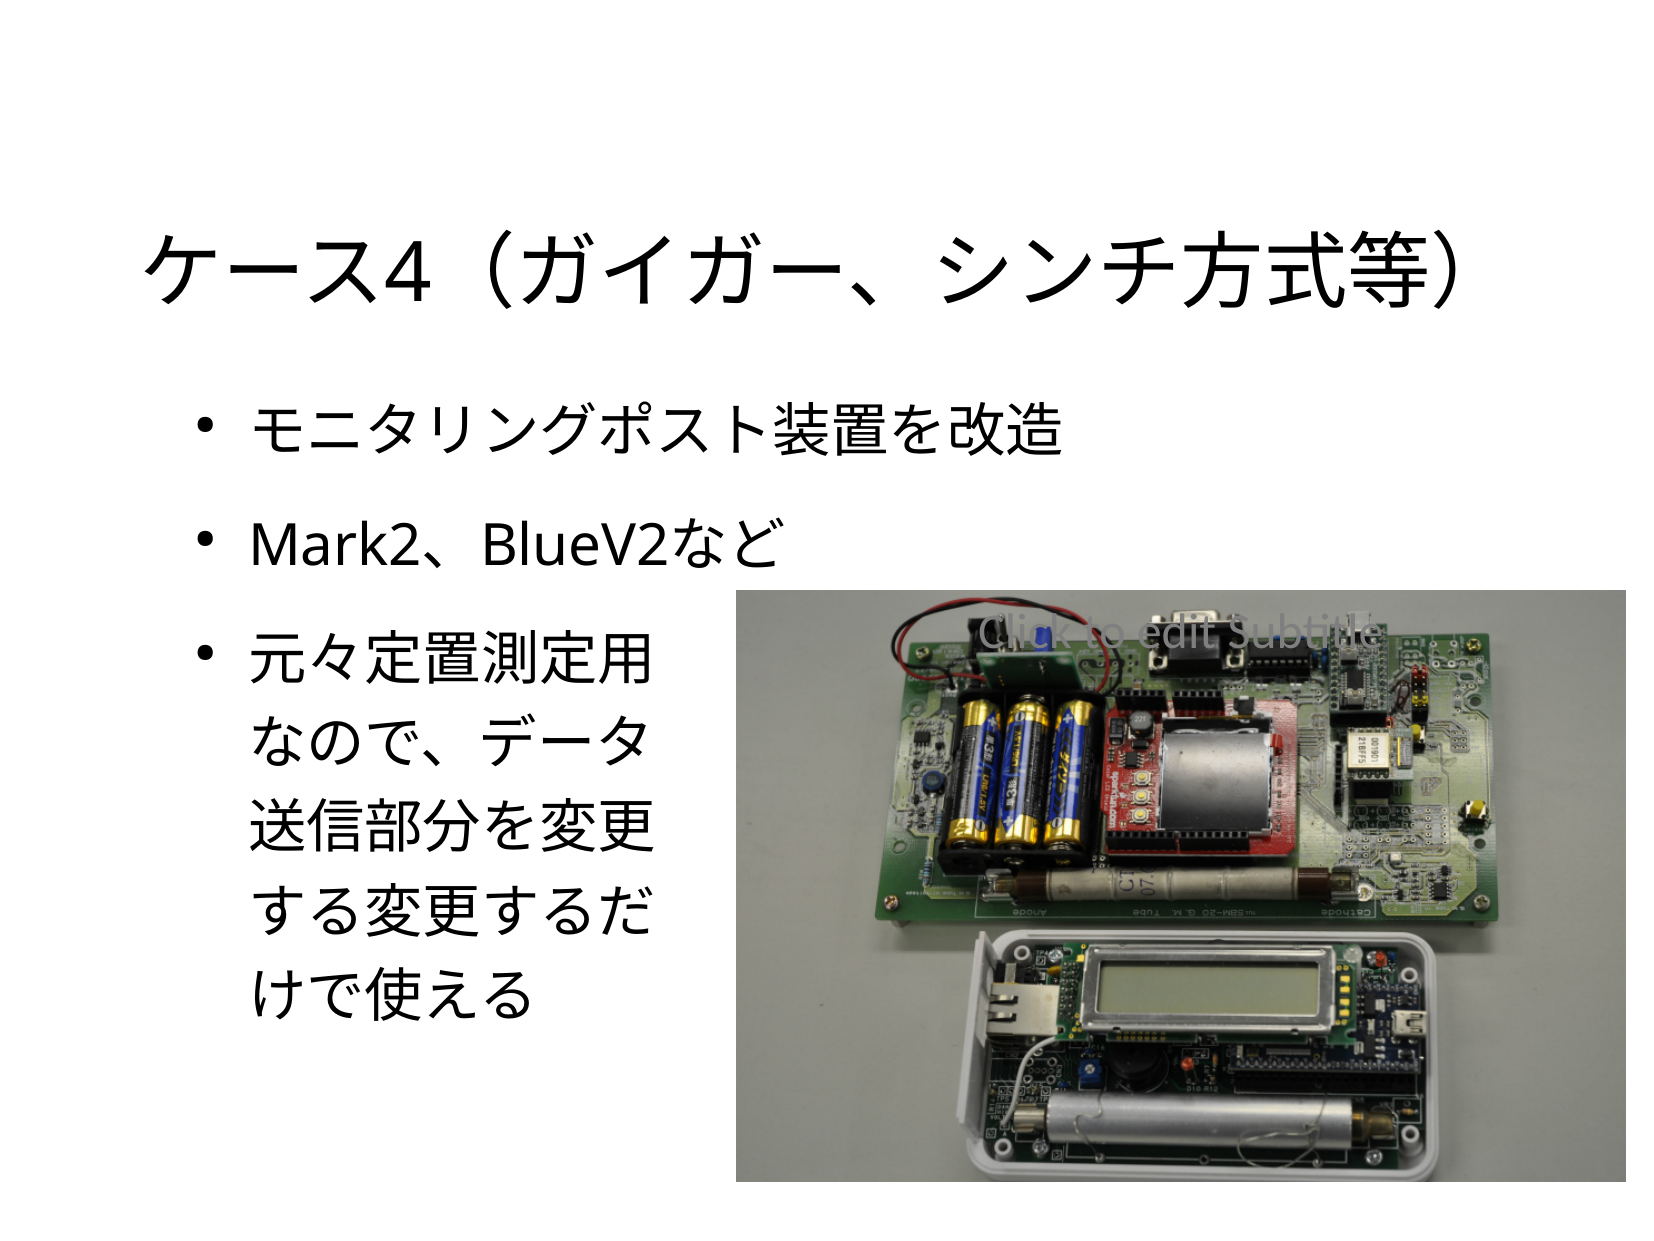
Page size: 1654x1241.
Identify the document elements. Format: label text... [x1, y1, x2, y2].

list モニタリングポスト装置を改造 Mark2、BlueV2など 元々定置測定用 なので、データ 送信部分を変更 する変更するだ けで使える [177, 383, 1571, 1203]
title ケース4（ガイガー、シンチ方式等） [82, 161, 1571, 369]
picture [736, 590, 1626, 1182]
